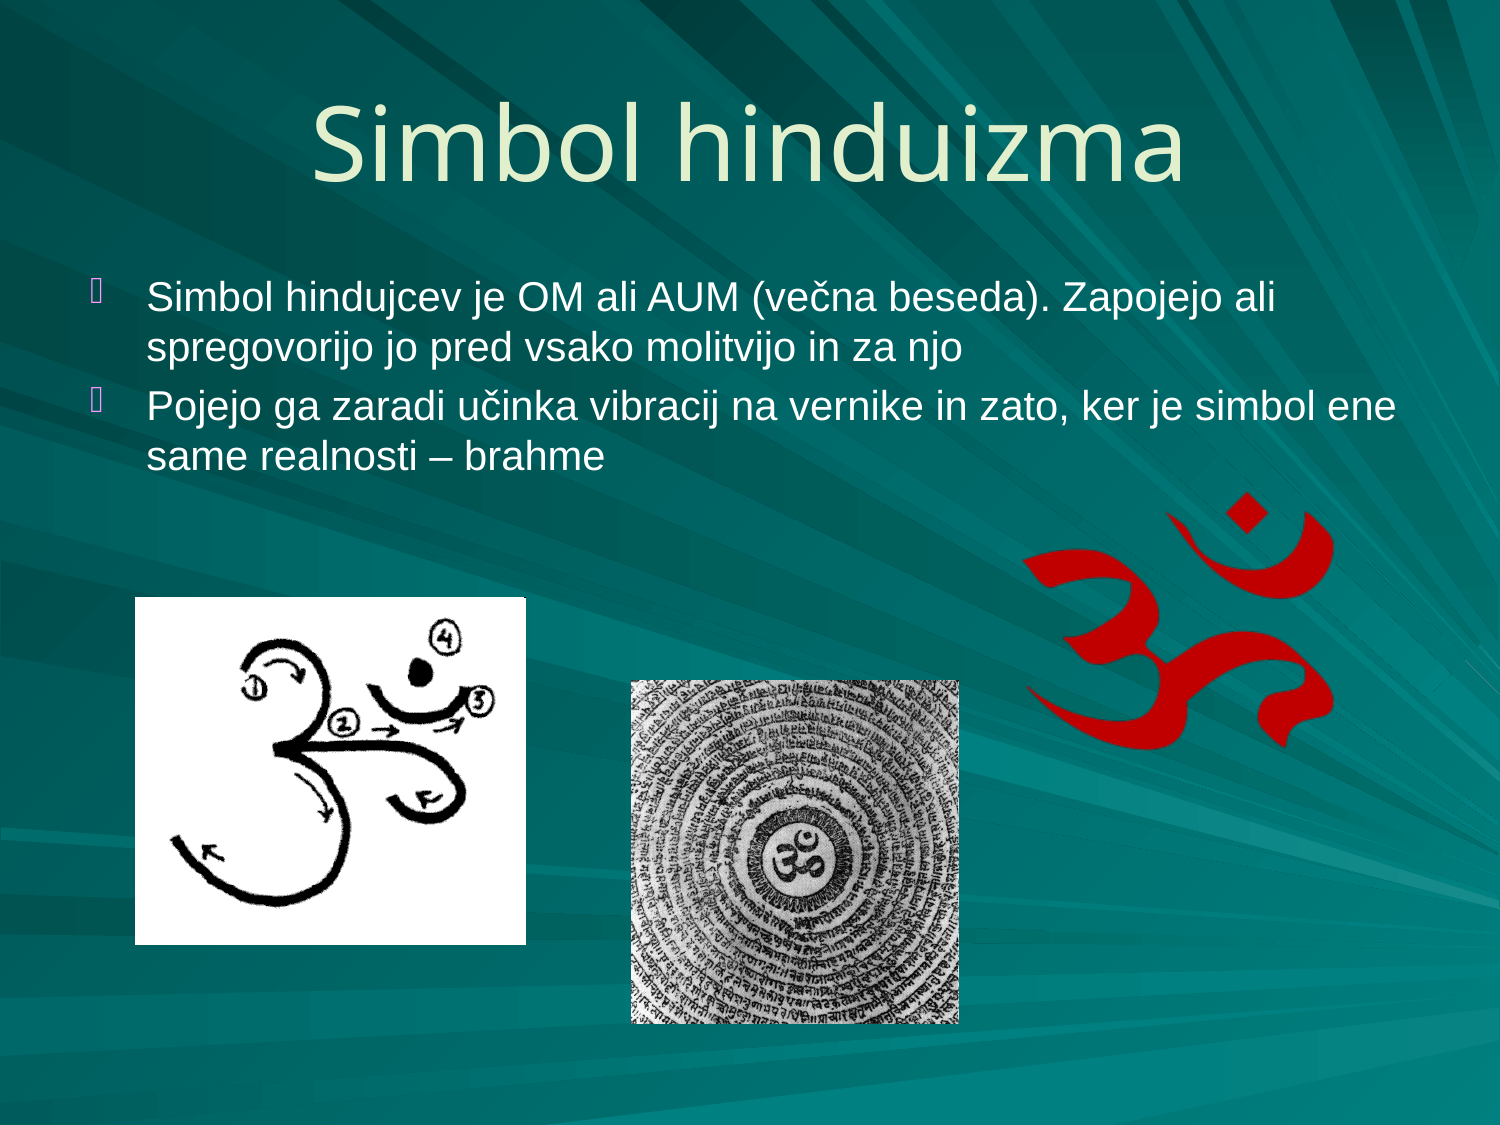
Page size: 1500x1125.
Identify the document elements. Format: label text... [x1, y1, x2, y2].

picture [135, 597, 526, 945]
picture [631, 680, 959, 1024]
list Simbol hindujcev je OM ali AUM (večna beseda). Zapojejo ali spregovorijo jo pred vsako molitvijo in za njo Pojejo ga zaradi učinka vibracij na vernike in zato, ker je simbol ene same realnosti – brahme [75, 262, 1425, 905]
picture [1021, 491, 1335, 752]
title Simbol hinduizma [75, 45, 1425, 234]
